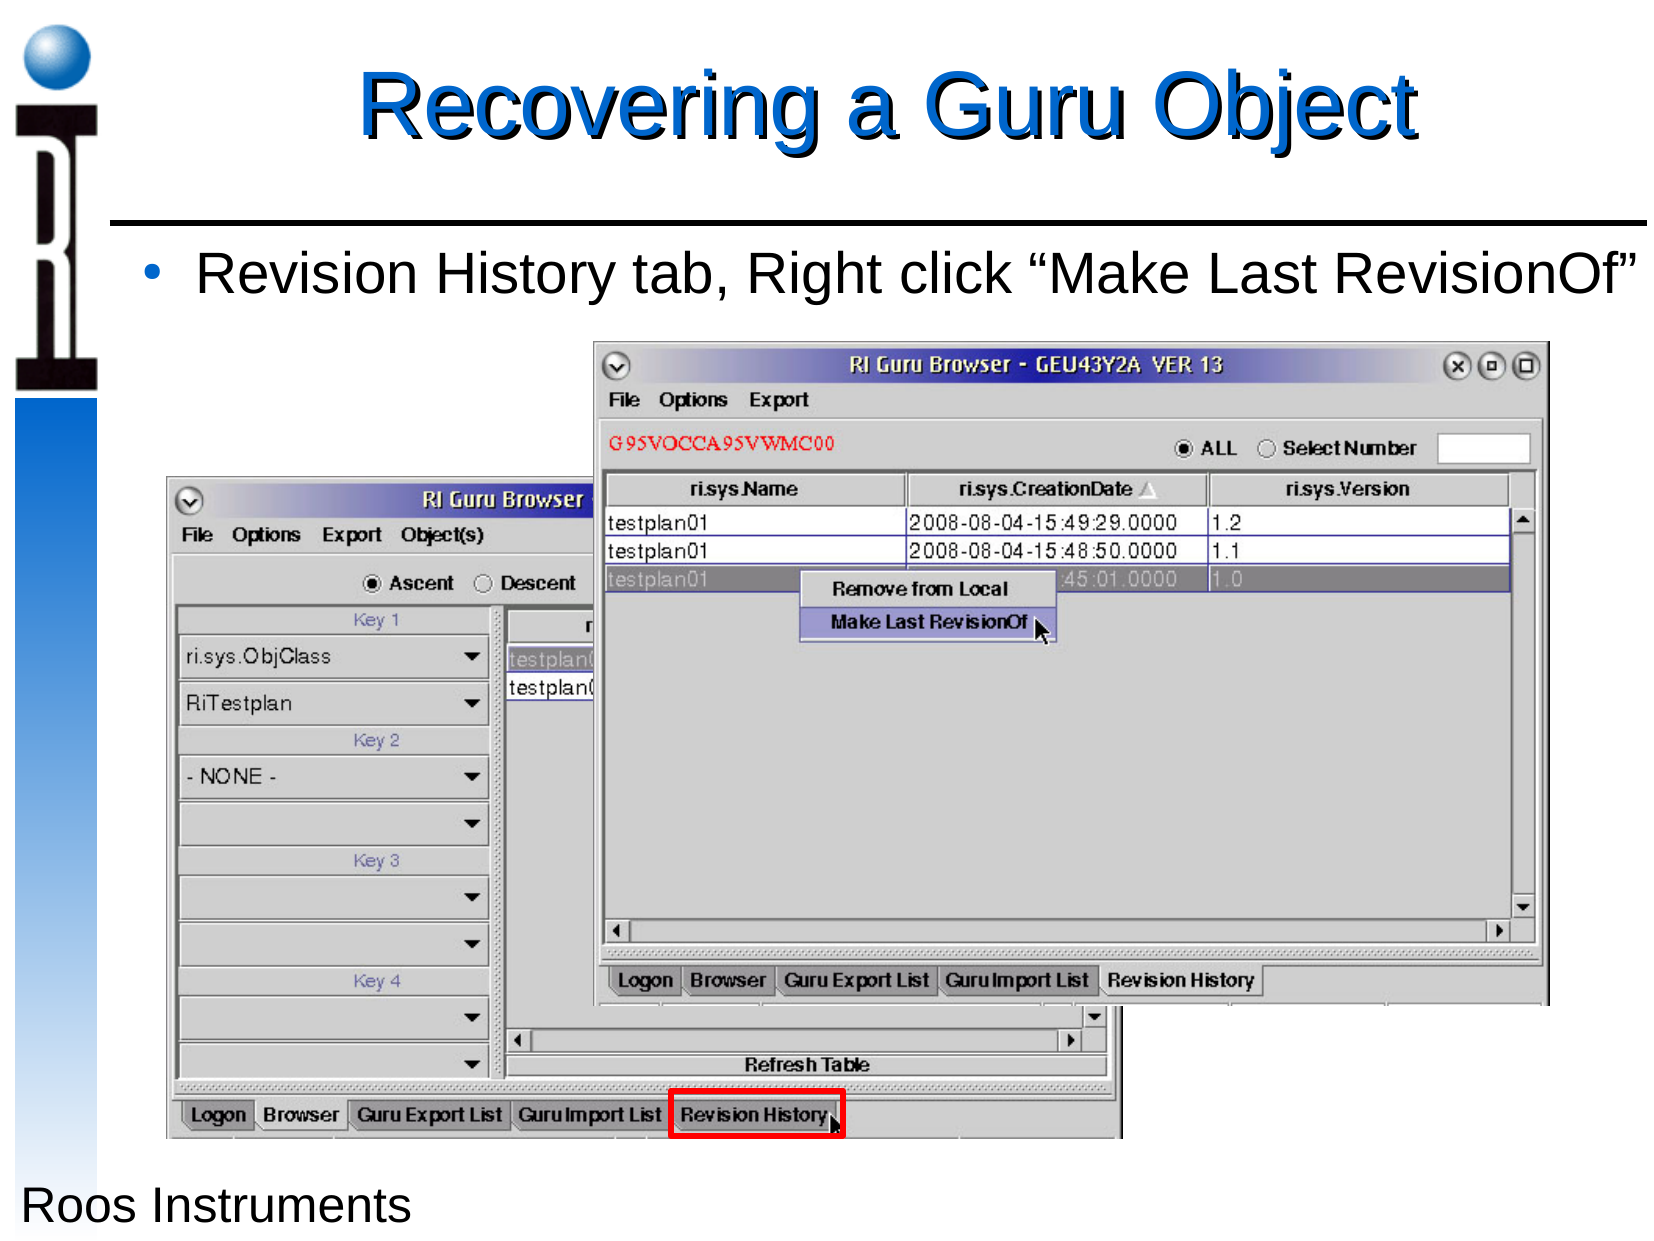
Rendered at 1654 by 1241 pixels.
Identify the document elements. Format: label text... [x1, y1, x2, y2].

list Revision History tab, Right click “Make Last RevisionOf” [124, 240, 1654, 1094]
picture [674, 1094, 840, 1133]
title Recovering a Guru Object [121, 7, 1654, 200]
picture [11, 20, 103, 398]
picture [166, 341, 1550, 1139]
